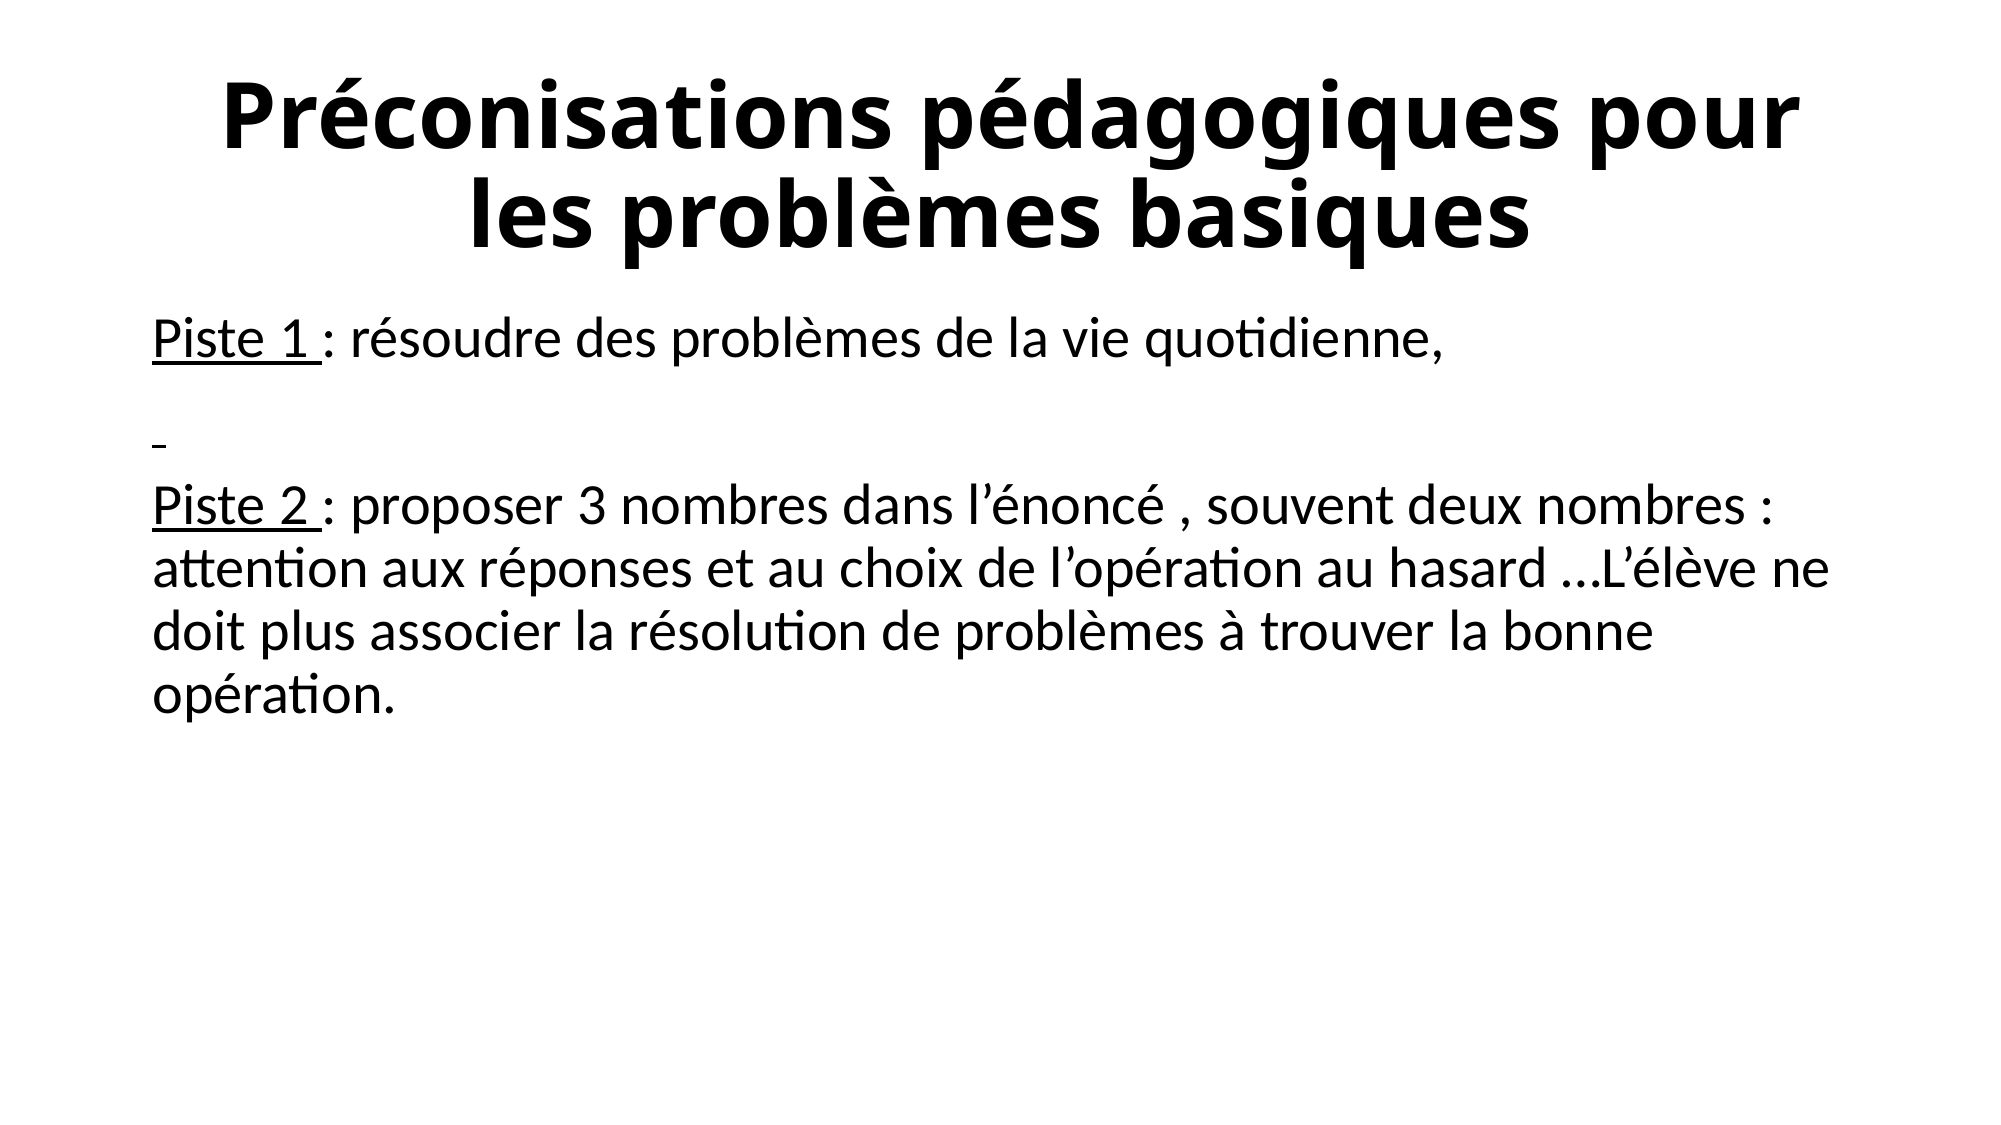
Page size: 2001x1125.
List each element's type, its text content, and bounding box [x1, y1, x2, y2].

list Piste 1 : résoudre des problèmes de la vie quotidienne, Piste 2 : proposer 3 nombres dans l’énoncé , souvent deux nombres : attention aux réponses et au choix de l’opération au hasard …L’élève ne doit plus associer la résolution de problèmes à trouver la bonne opération. [137, 299, 1863, 1014]
title Préconisations pédagogiques pour les problèmes basiques [137, 59, 1863, 278]
